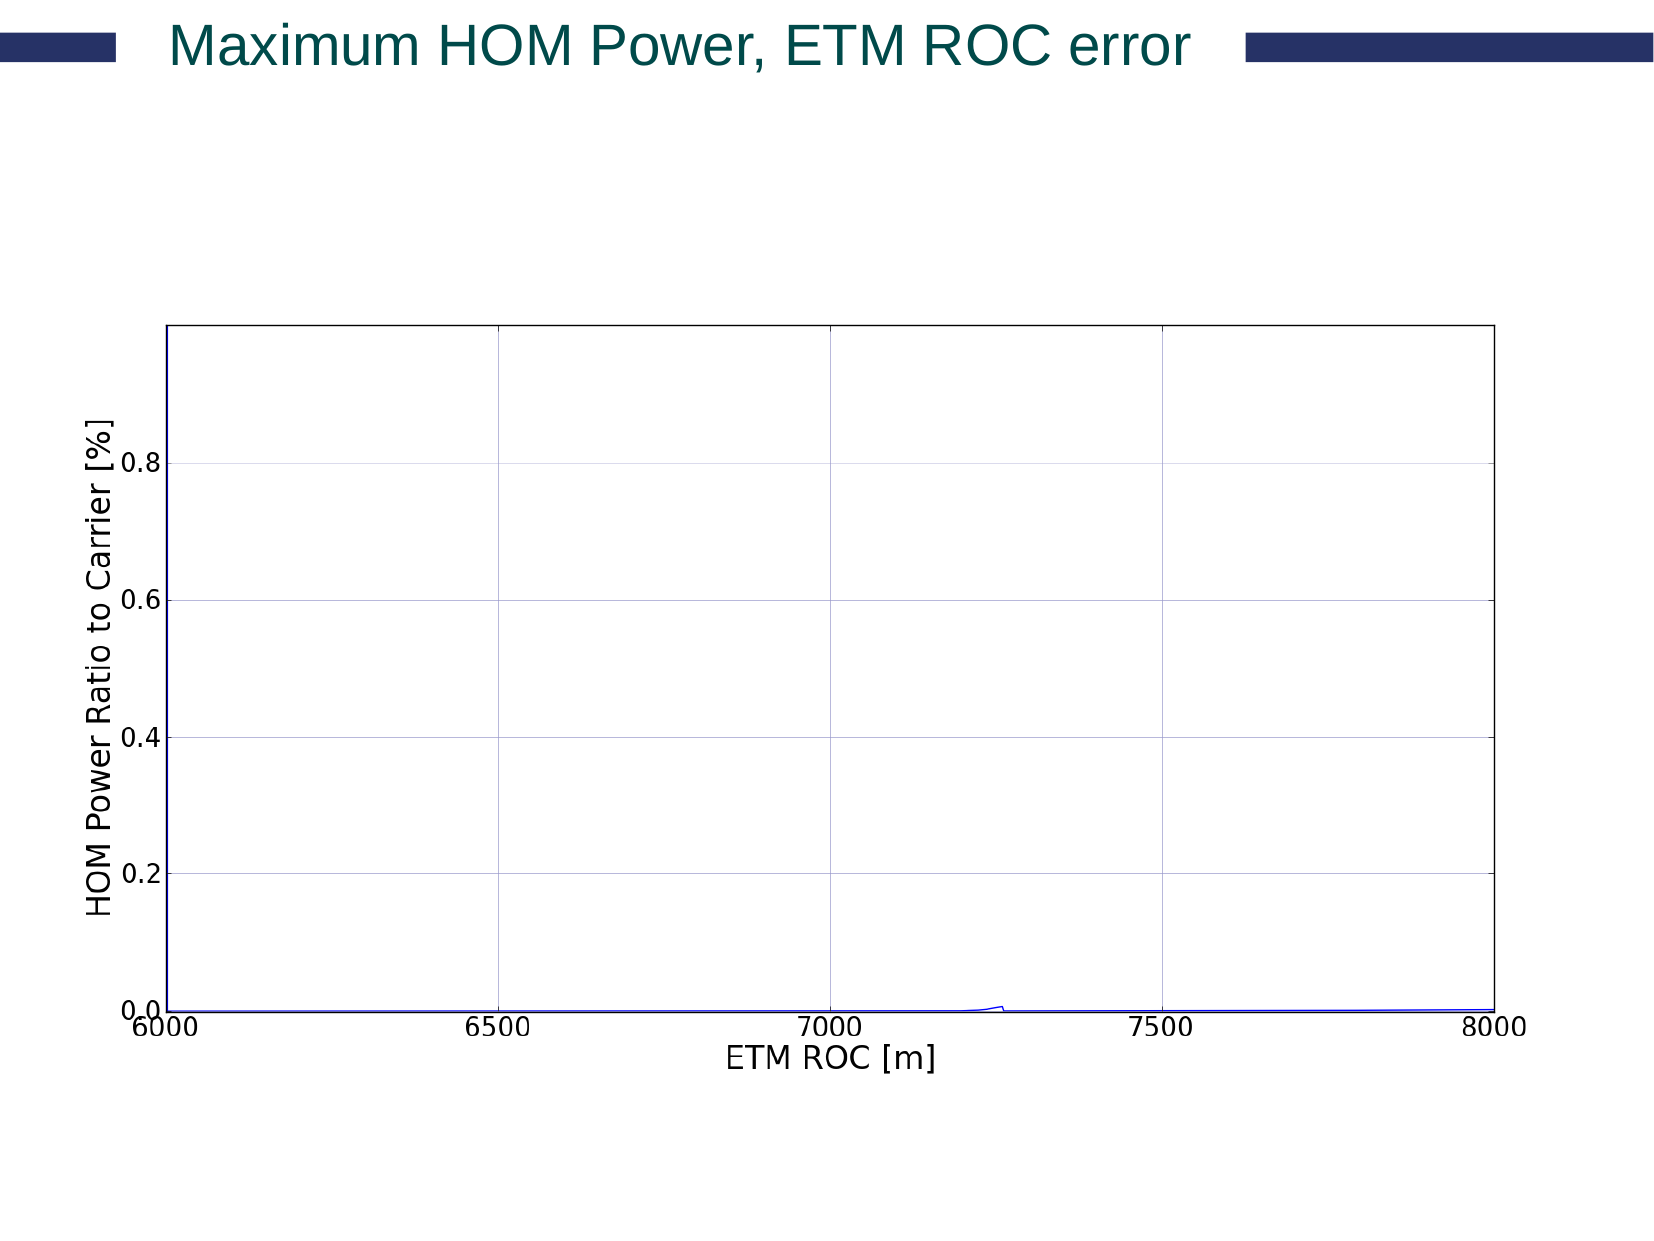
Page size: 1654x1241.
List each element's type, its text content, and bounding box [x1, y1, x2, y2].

title Maximum HOM Power, ETM ROC error [115, 12, 1246, 78]
picture [0, 239, 1654, 1097]
